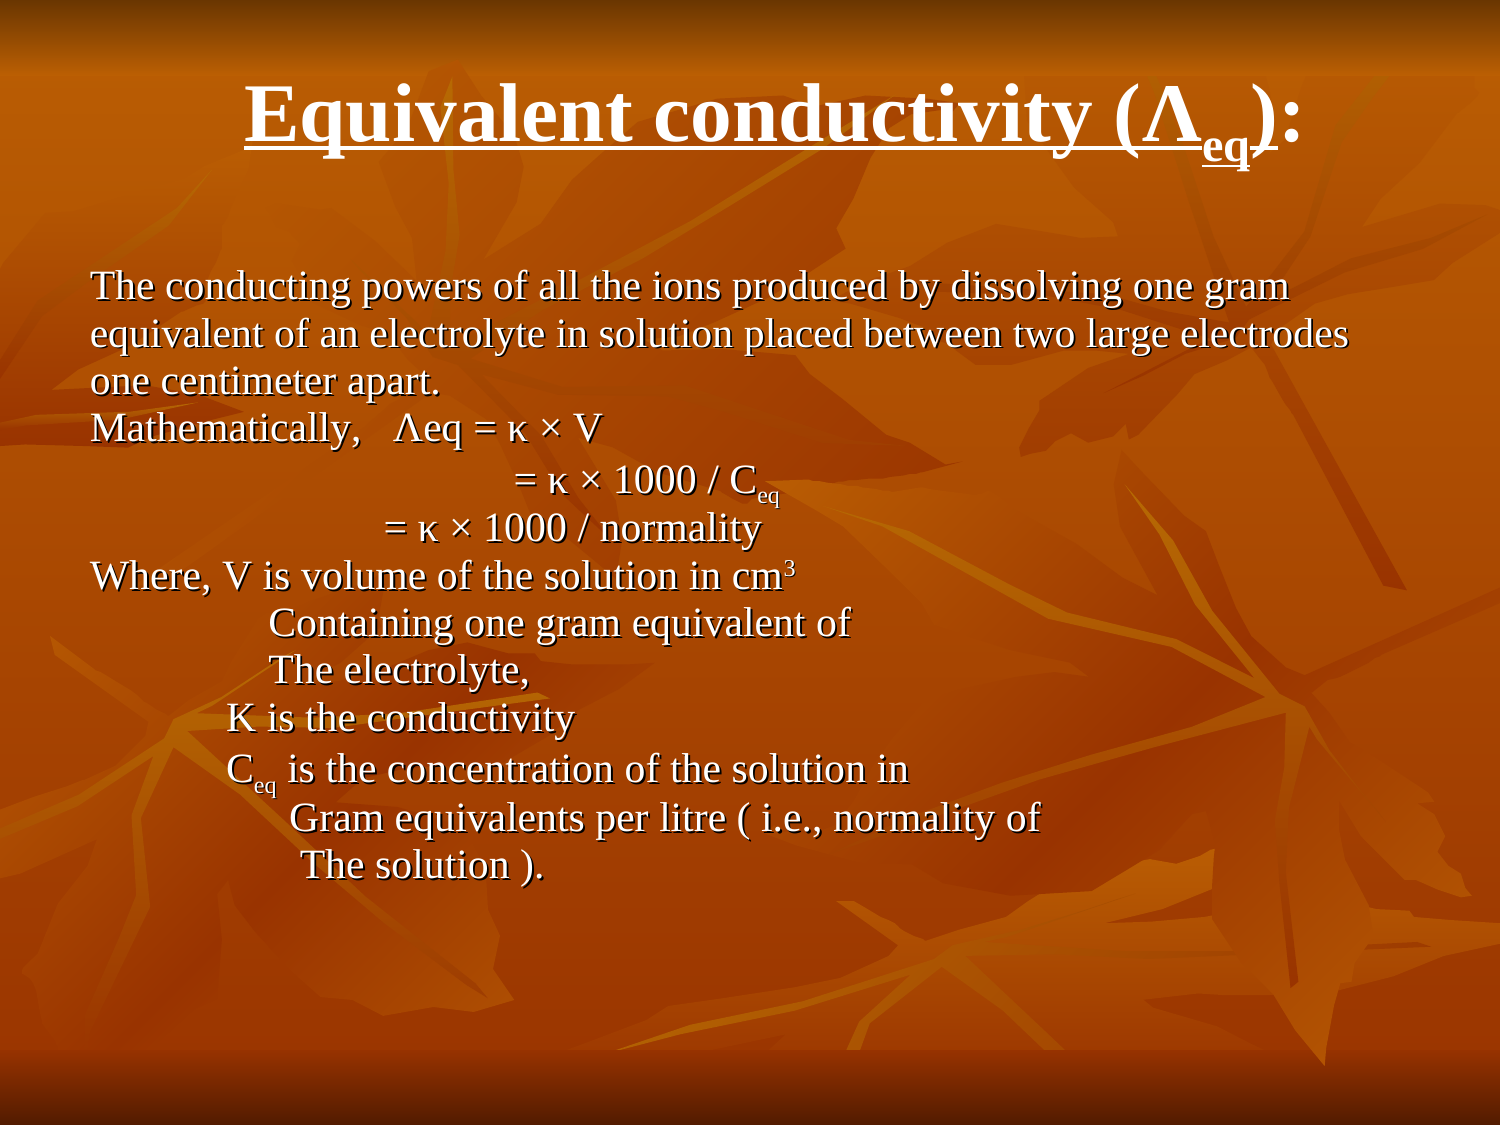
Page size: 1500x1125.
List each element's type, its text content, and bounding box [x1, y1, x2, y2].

list The conducting powers of all the ions produced by dissolving one gram equivalent of an electrolyte in solution placed between two large electrodes one centimeter apart. Mathematically, Λeq = κ × V = κ × 1000 / Ceq = κ × 1000 / normality Where, V is volume of the solution in cm3 Containing one gram equivalent of The electrolyte, Κ is the conductivity Ceq is the concentration of the solution in Gram equivalents per litre ( i.e., normality of The solution ). [75, 262, 1426, 1006]
text_box Equivalent conductivity (Λeq): [229, 49, 1321, 180]
